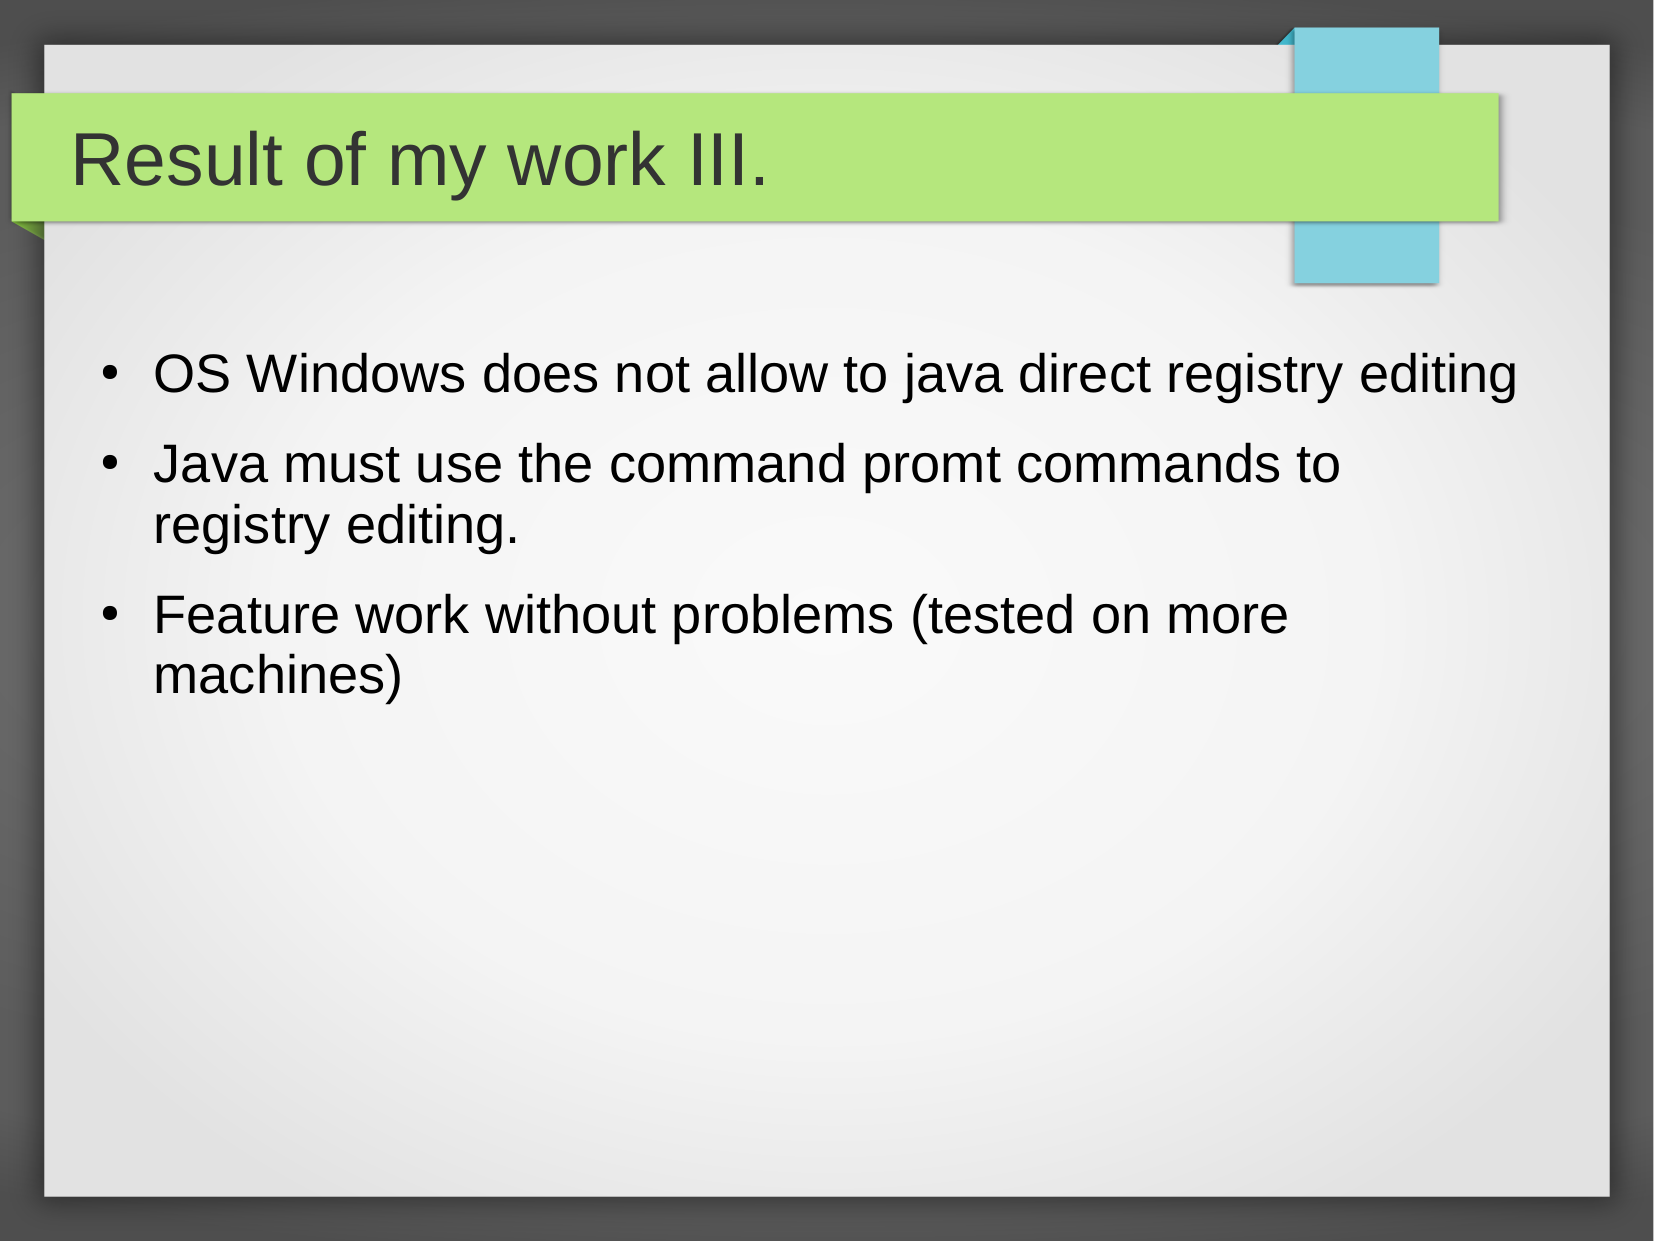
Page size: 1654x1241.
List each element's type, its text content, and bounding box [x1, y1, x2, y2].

picture [0, 0, 1654, 1241]
title Result of my work III. [70, 106, 1229, 213]
list OS Windows does not allow to java direct registry editing Java must use the command promt commands to registry editing. Feature work without problems (tested on more machines) [82, 343, 1536, 1063]
